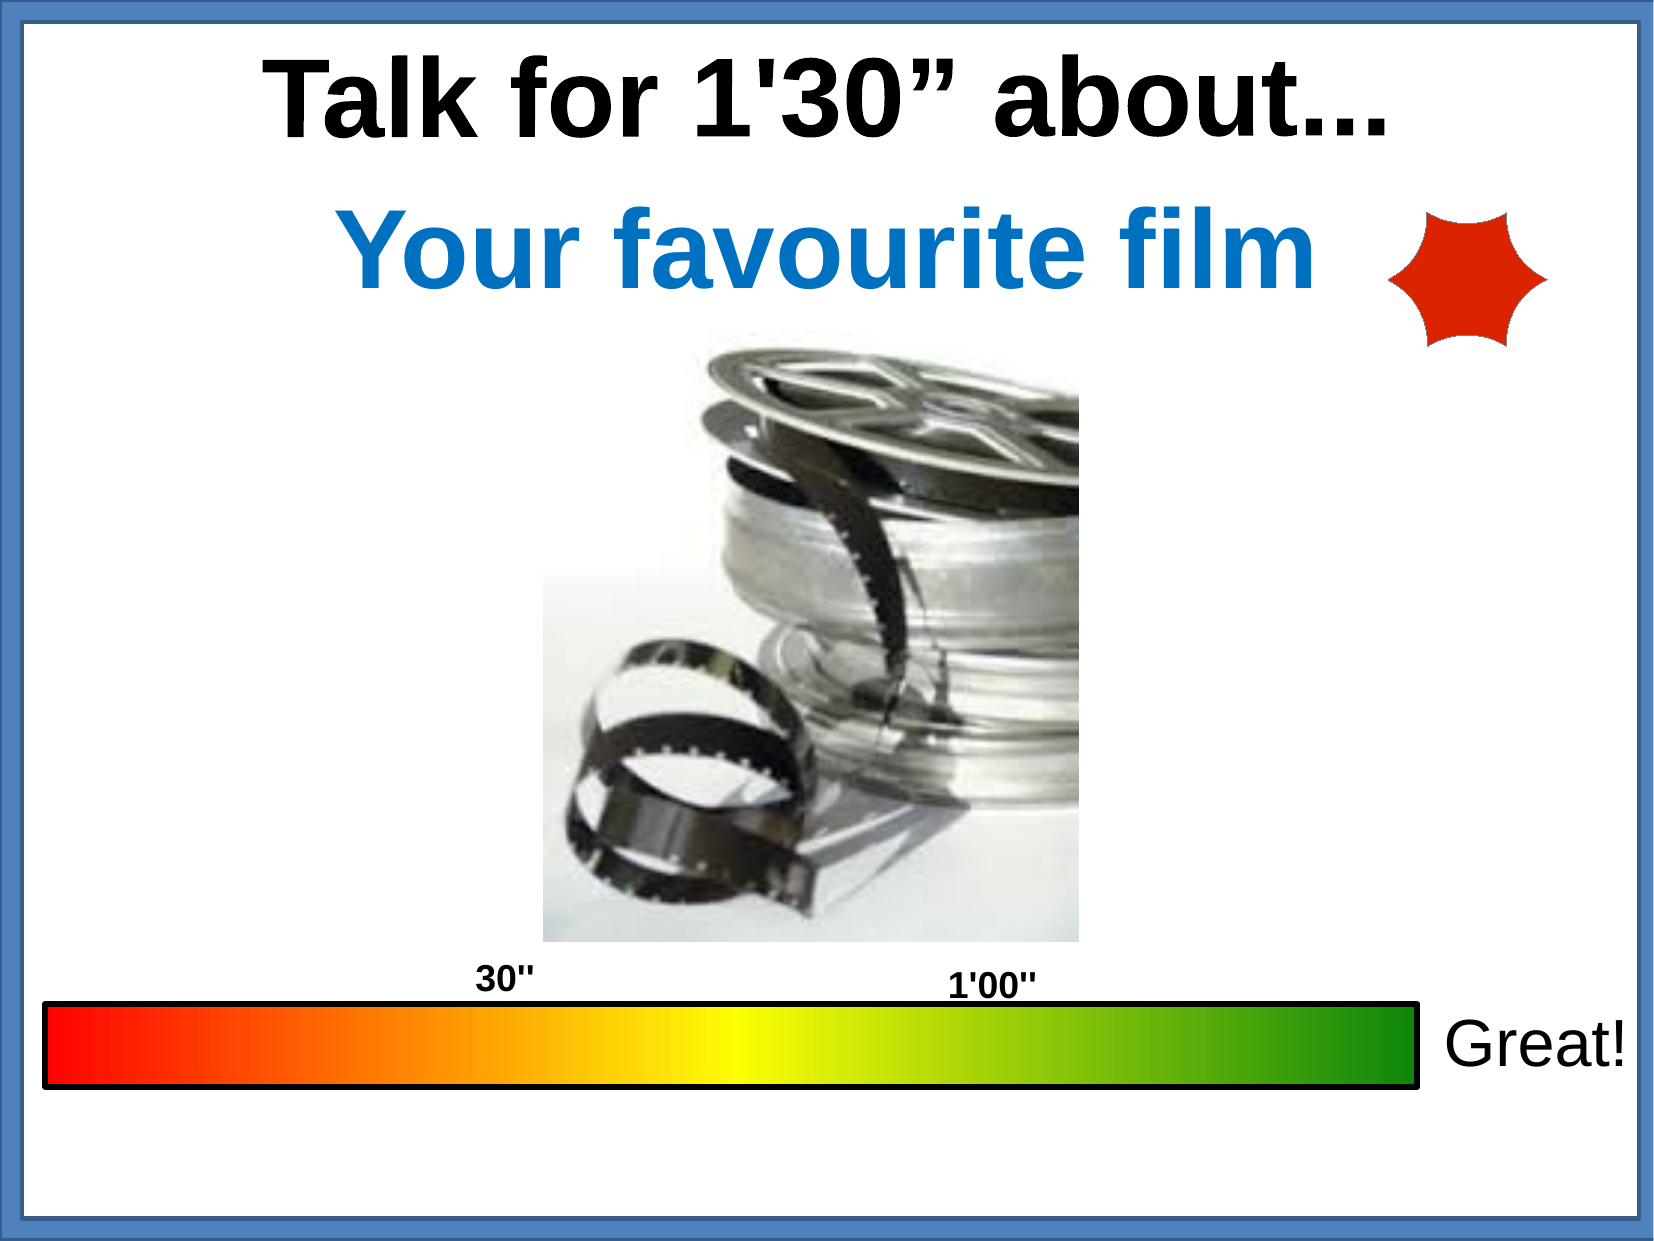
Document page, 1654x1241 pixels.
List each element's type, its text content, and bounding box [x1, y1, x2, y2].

text_box Your favourite film [0, 168, 1654, 319]
text_box Talk for 1'30” about... [23, 14, 1630, 168]
text_box [0, 319, 1654, 1241]
text_box [1388, 212, 1548, 347]
text_box Great! [1428, 992, 1644, 1088]
picture [48, 1007, 1414, 1084]
text_box [0, 0, 1654, 168]
picture [543, 331, 1079, 942]
text_box 30'' [460, 949, 556, 1052]
text_box 1'00'' [933, 956, 1063, 1016]
